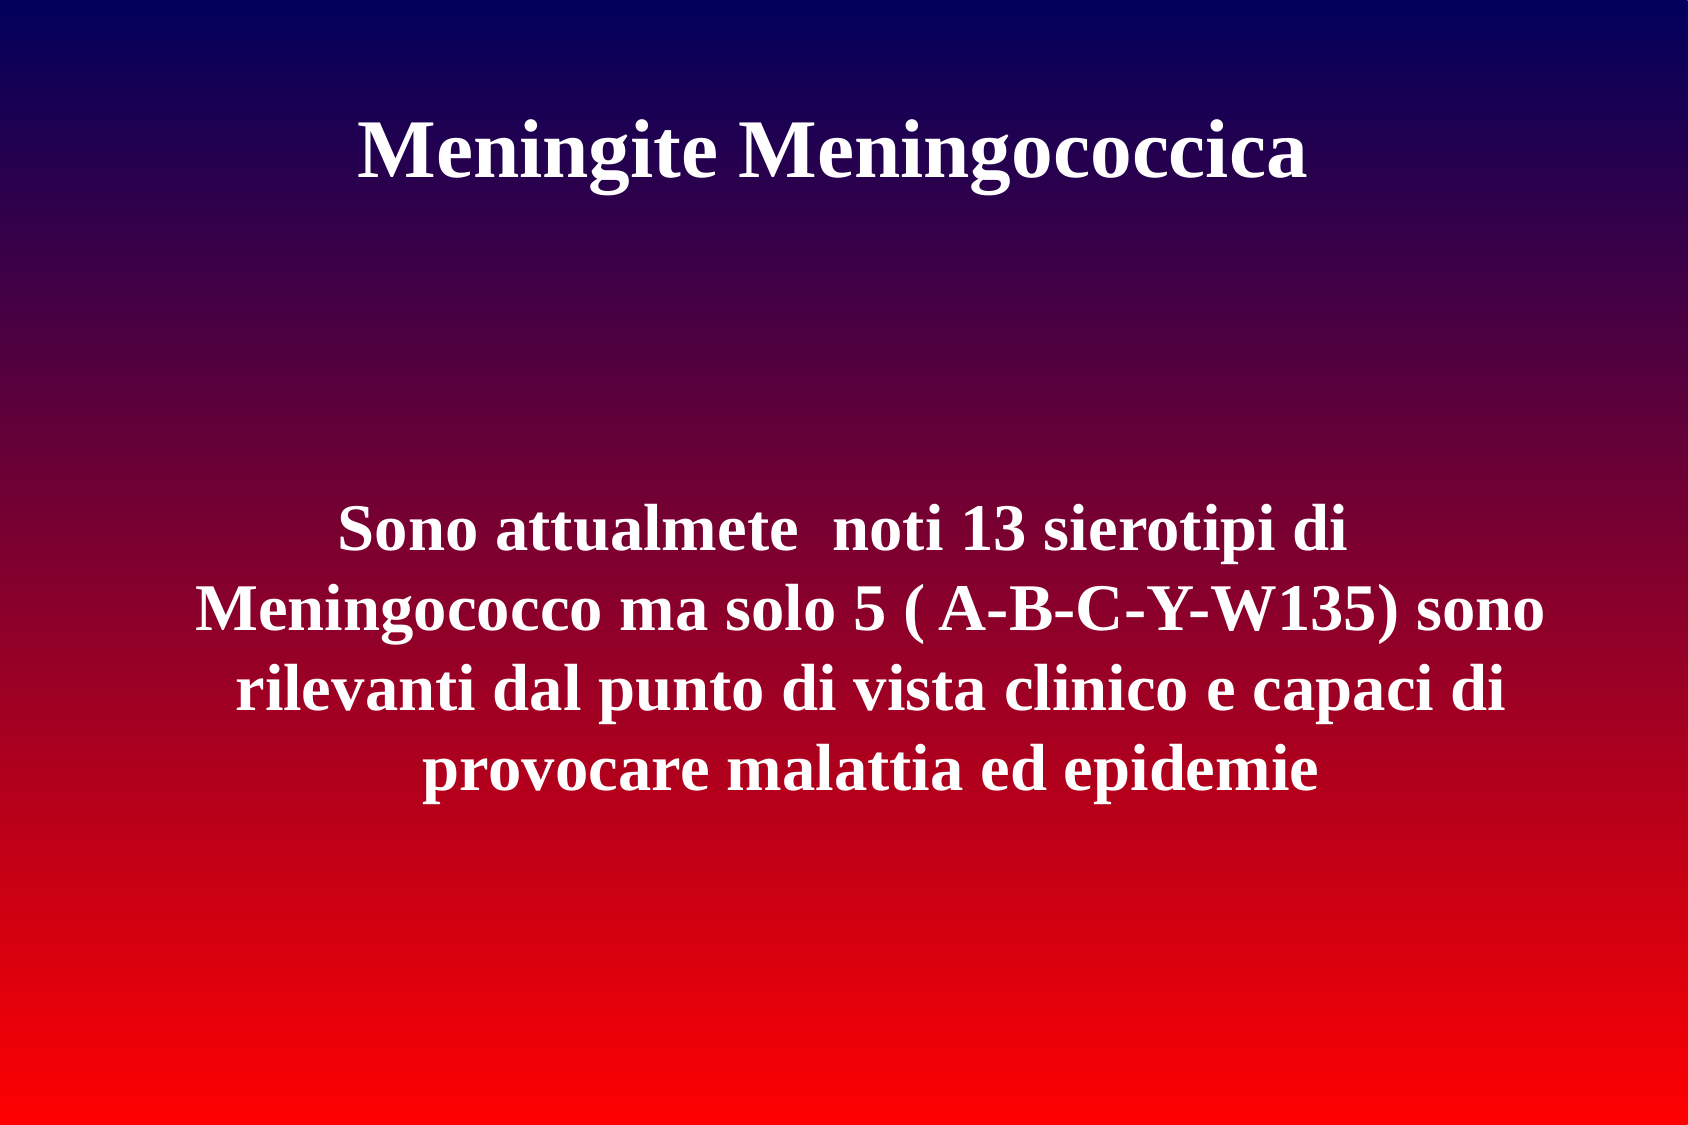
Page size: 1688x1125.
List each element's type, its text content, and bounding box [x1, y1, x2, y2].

title Meningite Meningococcica [126, 28, 1561, 260]
subtitle Sono attualmete noti 13 sierotipi di Meningococco ma solo 5 ( A-B-C-Y-W135) sono rilevanti dal punto di vista clinico e capaci di provocare malattia ed epidemie [126, 282, 1561, 1005]
